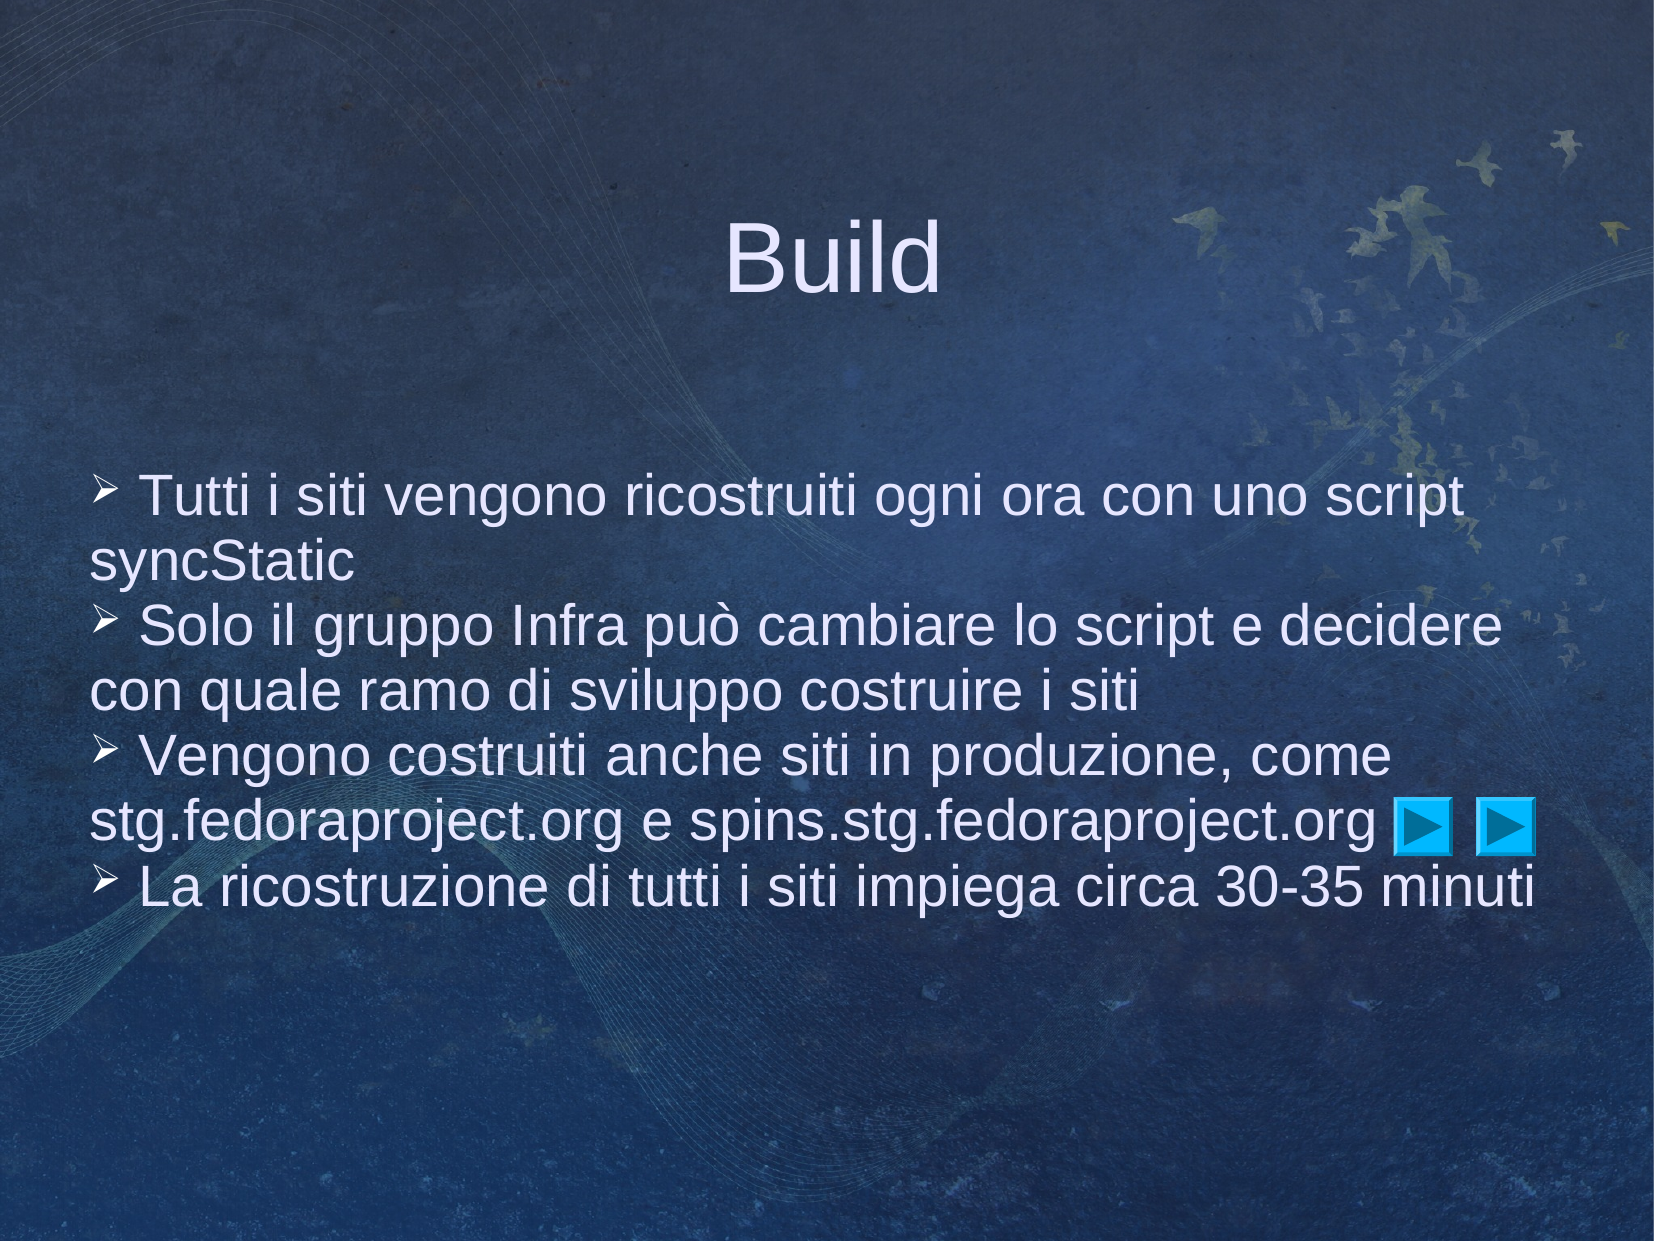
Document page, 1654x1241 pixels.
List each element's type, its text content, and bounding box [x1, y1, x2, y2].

text_box [1477, 797, 1536, 857]
text_box [1394, 797, 1453, 857]
text_box Build Tutti i siti vengono ricostruiti ogni ora con uno script syncStatic Solo il gruppo Infra può cambiare lo script e decidere con quale ramo di sviluppo costruire i siti Vengono costruiti anche siti in produzione, come stg.fedoraproject.org e spins.stg.fedoraproject.org La ricostruzione di tutti i siti impiega circa 30-35 minuti [89, 100, 1578, 1015]
picture [0, 0, 1654, 1241]
